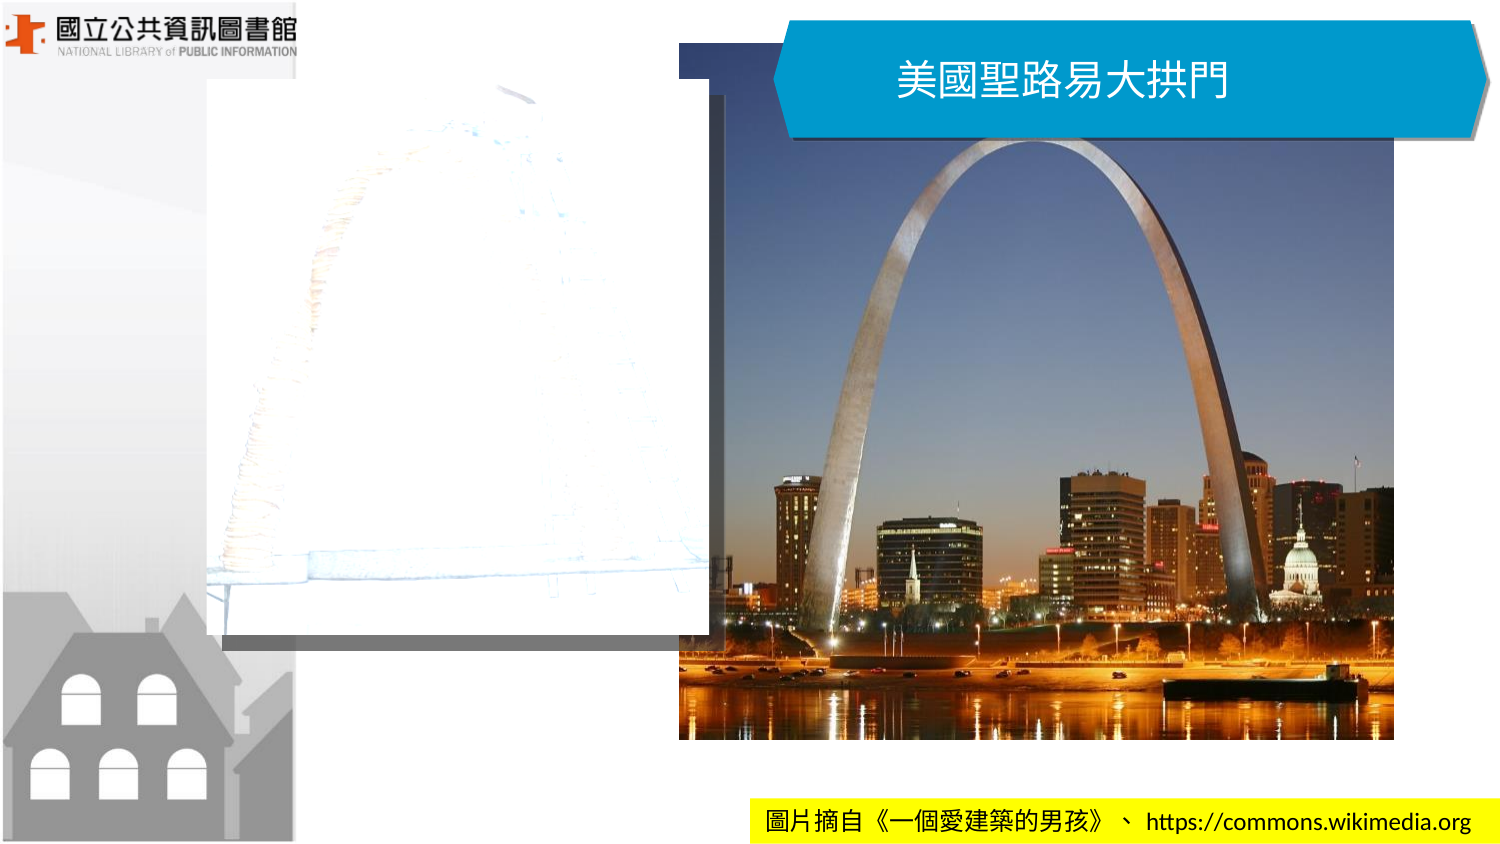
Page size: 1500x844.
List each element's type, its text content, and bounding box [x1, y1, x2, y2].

text_box 美國聖路易大拱門 [773, 20, 1487, 138]
picture [206, 43, 1394, 740]
picture [4, 13, 298, 57]
text_box 圖片摘自《一個愛建築的男孩》、https://commons.wikimedia.org [750, 798, 1500, 844]
